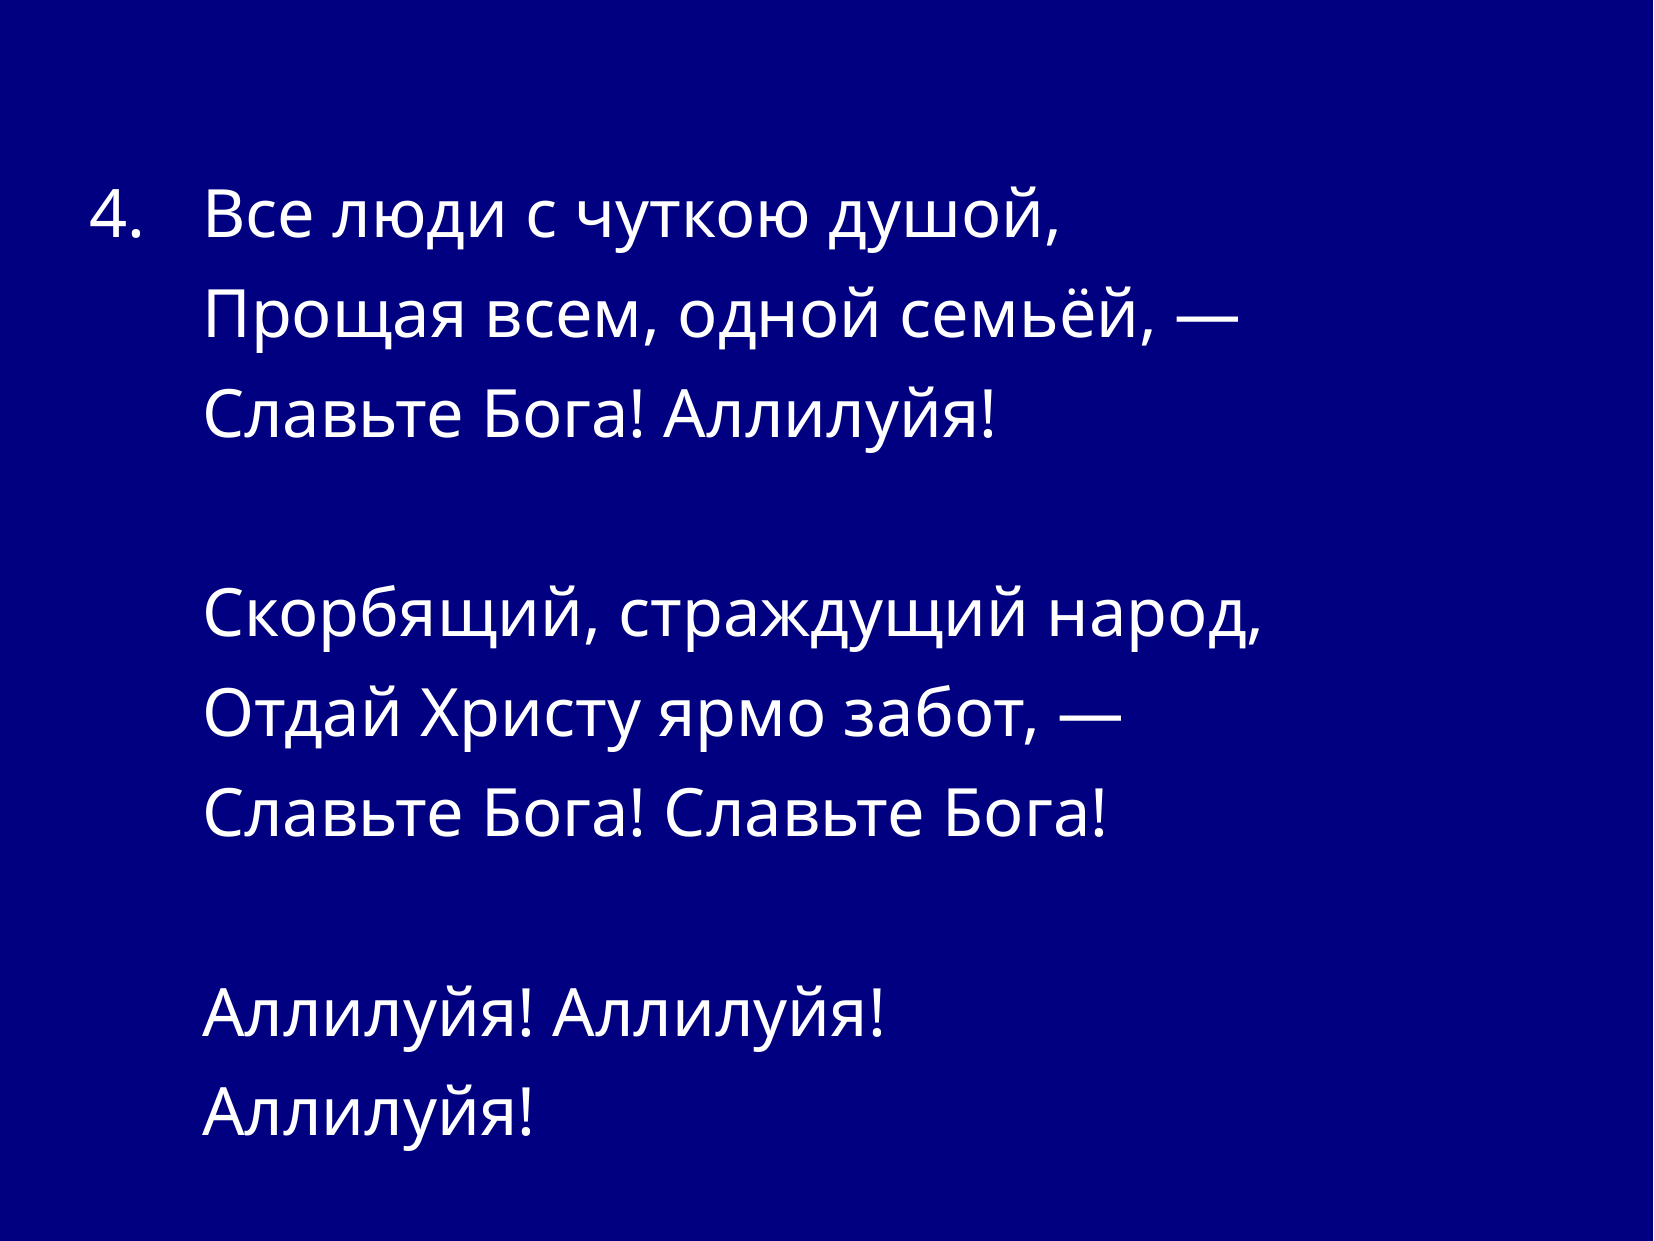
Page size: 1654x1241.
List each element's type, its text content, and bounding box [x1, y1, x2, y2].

text_box 4. Все люди с чуткою душой, Прощая всем, одной семьёй, ― Славьте Бога! Аллилуйя! Скорбящий, страждущий народ, Отдай Христу ярмо забот, ― Славьте Бога! Славьте Бога! Аллилуйя! Аллилуйя! Аллилуйя! [75, 150, 1576, 1163]
